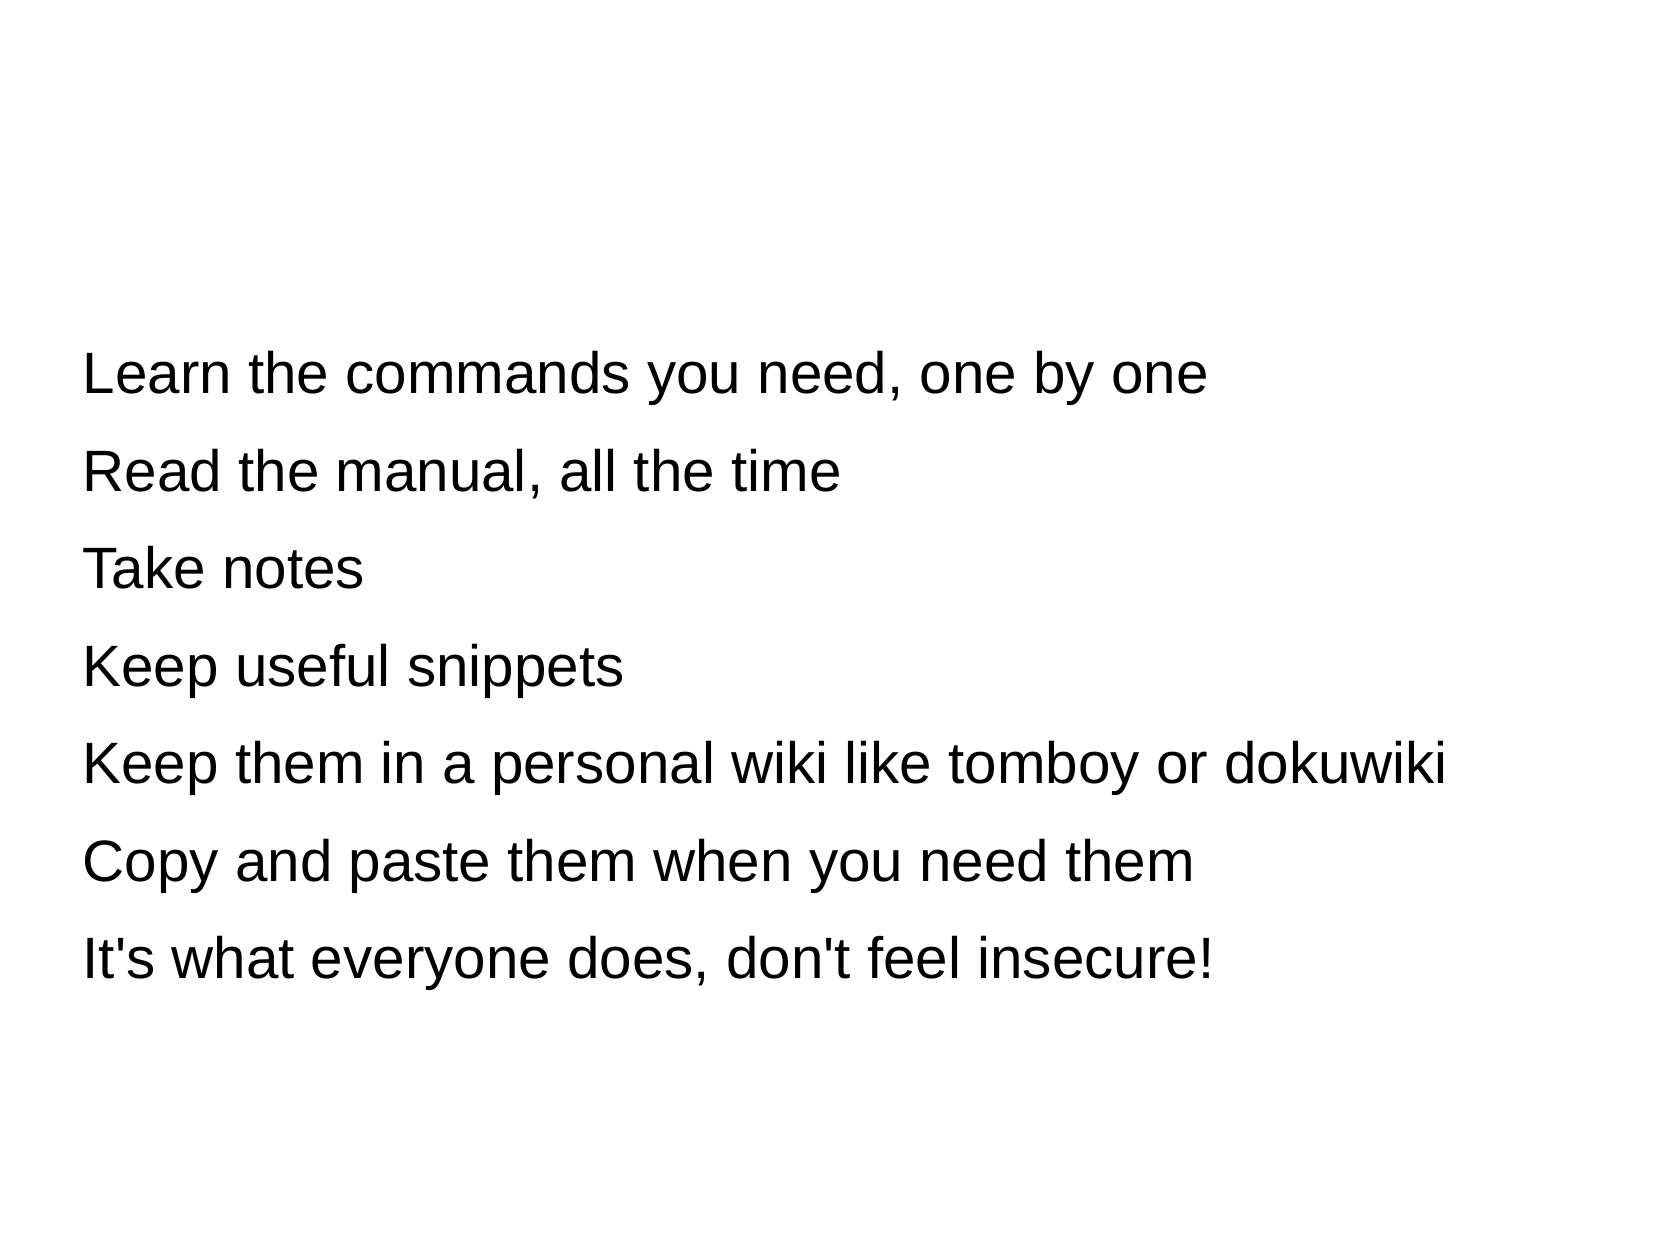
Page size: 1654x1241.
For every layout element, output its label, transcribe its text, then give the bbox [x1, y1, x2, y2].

text_box Learn the commands you need, one by one Read the manual, all the time Take notes Keep useful snippets Keep them in a personal wiki like tomboy or dokuwiki Copy and paste them when you need them It's what everyone does, don't feel insecure! [82, 290, 1538, 1010]
